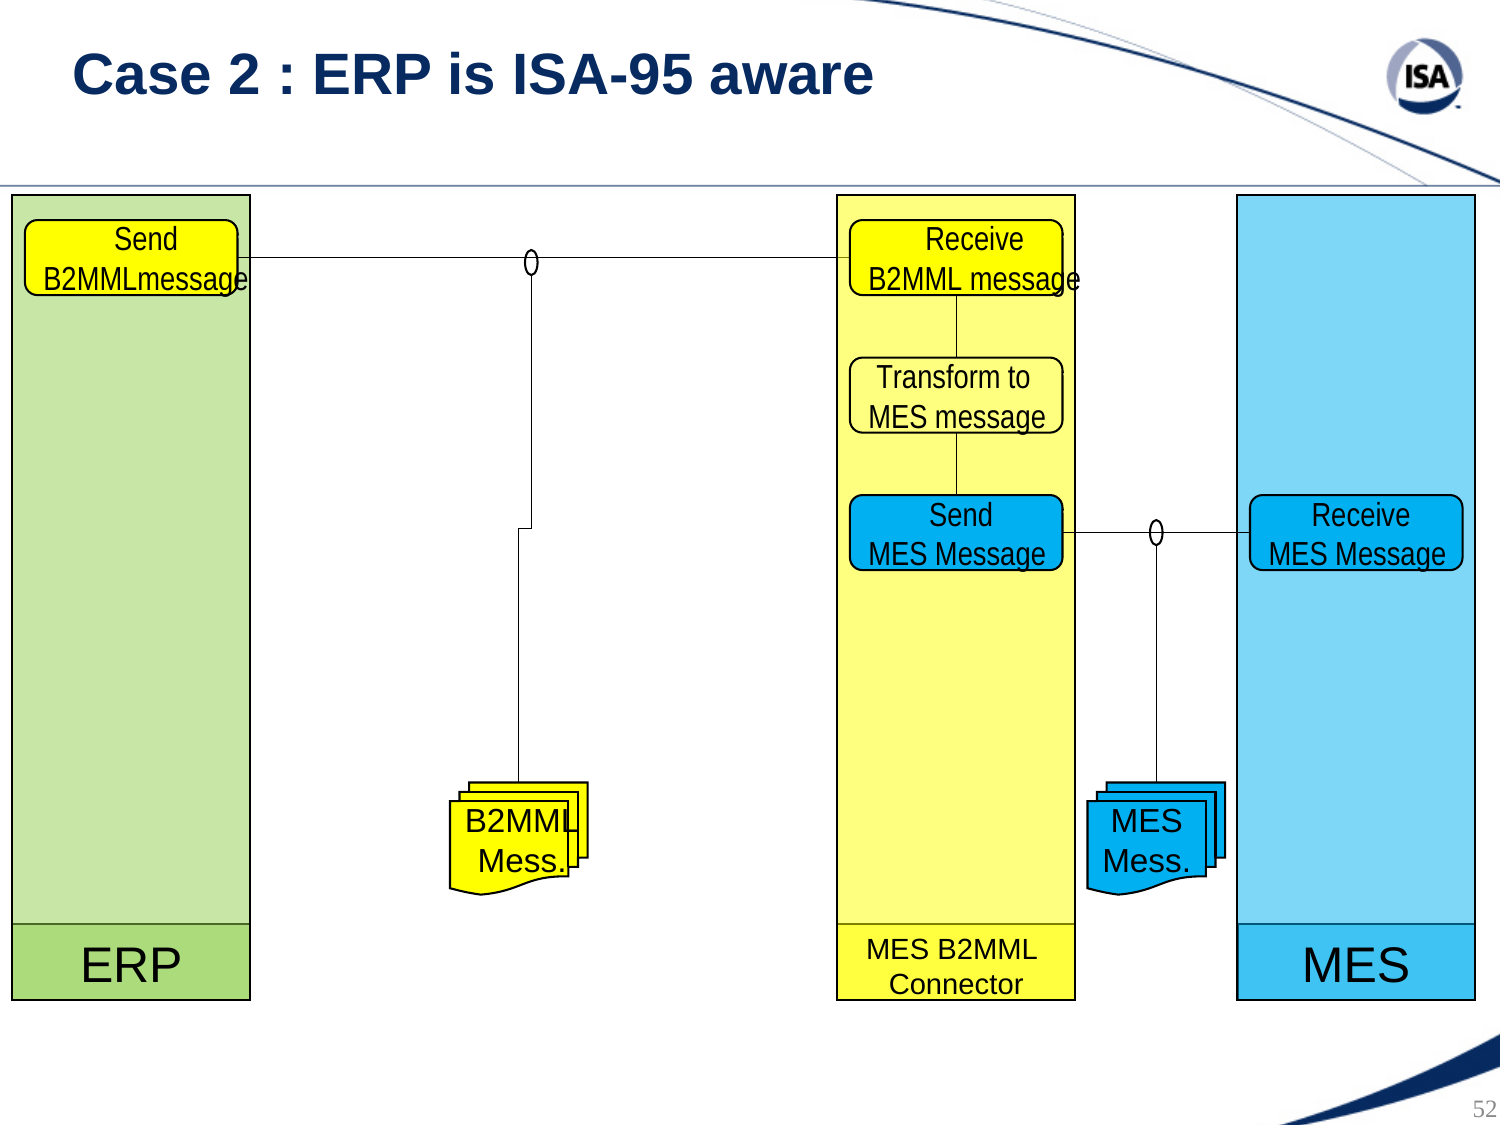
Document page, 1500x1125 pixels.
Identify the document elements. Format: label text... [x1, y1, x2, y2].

text_box Send B2MMLmessage [24, 220, 238, 296]
text_box Receive B2MML message [849, 220, 1063, 296]
text_box MES B2MML Connector [837, 195, 1075, 1000]
picture [0, 0, 1500, 1125]
text_box Receive MES Message [1250, 495, 1463, 571]
text_box Send MES Message [849, 495, 1063, 571]
text_box Transform to MES message [849, 357, 1063, 433]
text_box ERP [12, 195, 250, 1000]
text_box MES Mess. [1087, 782, 1226, 895]
text_box B2MML Mess. [450, 782, 588, 895]
title Case 2 : ERP is ISA-95 aware [57, 28, 1333, 217]
text_box MES [1237, 195, 1475, 1000]
